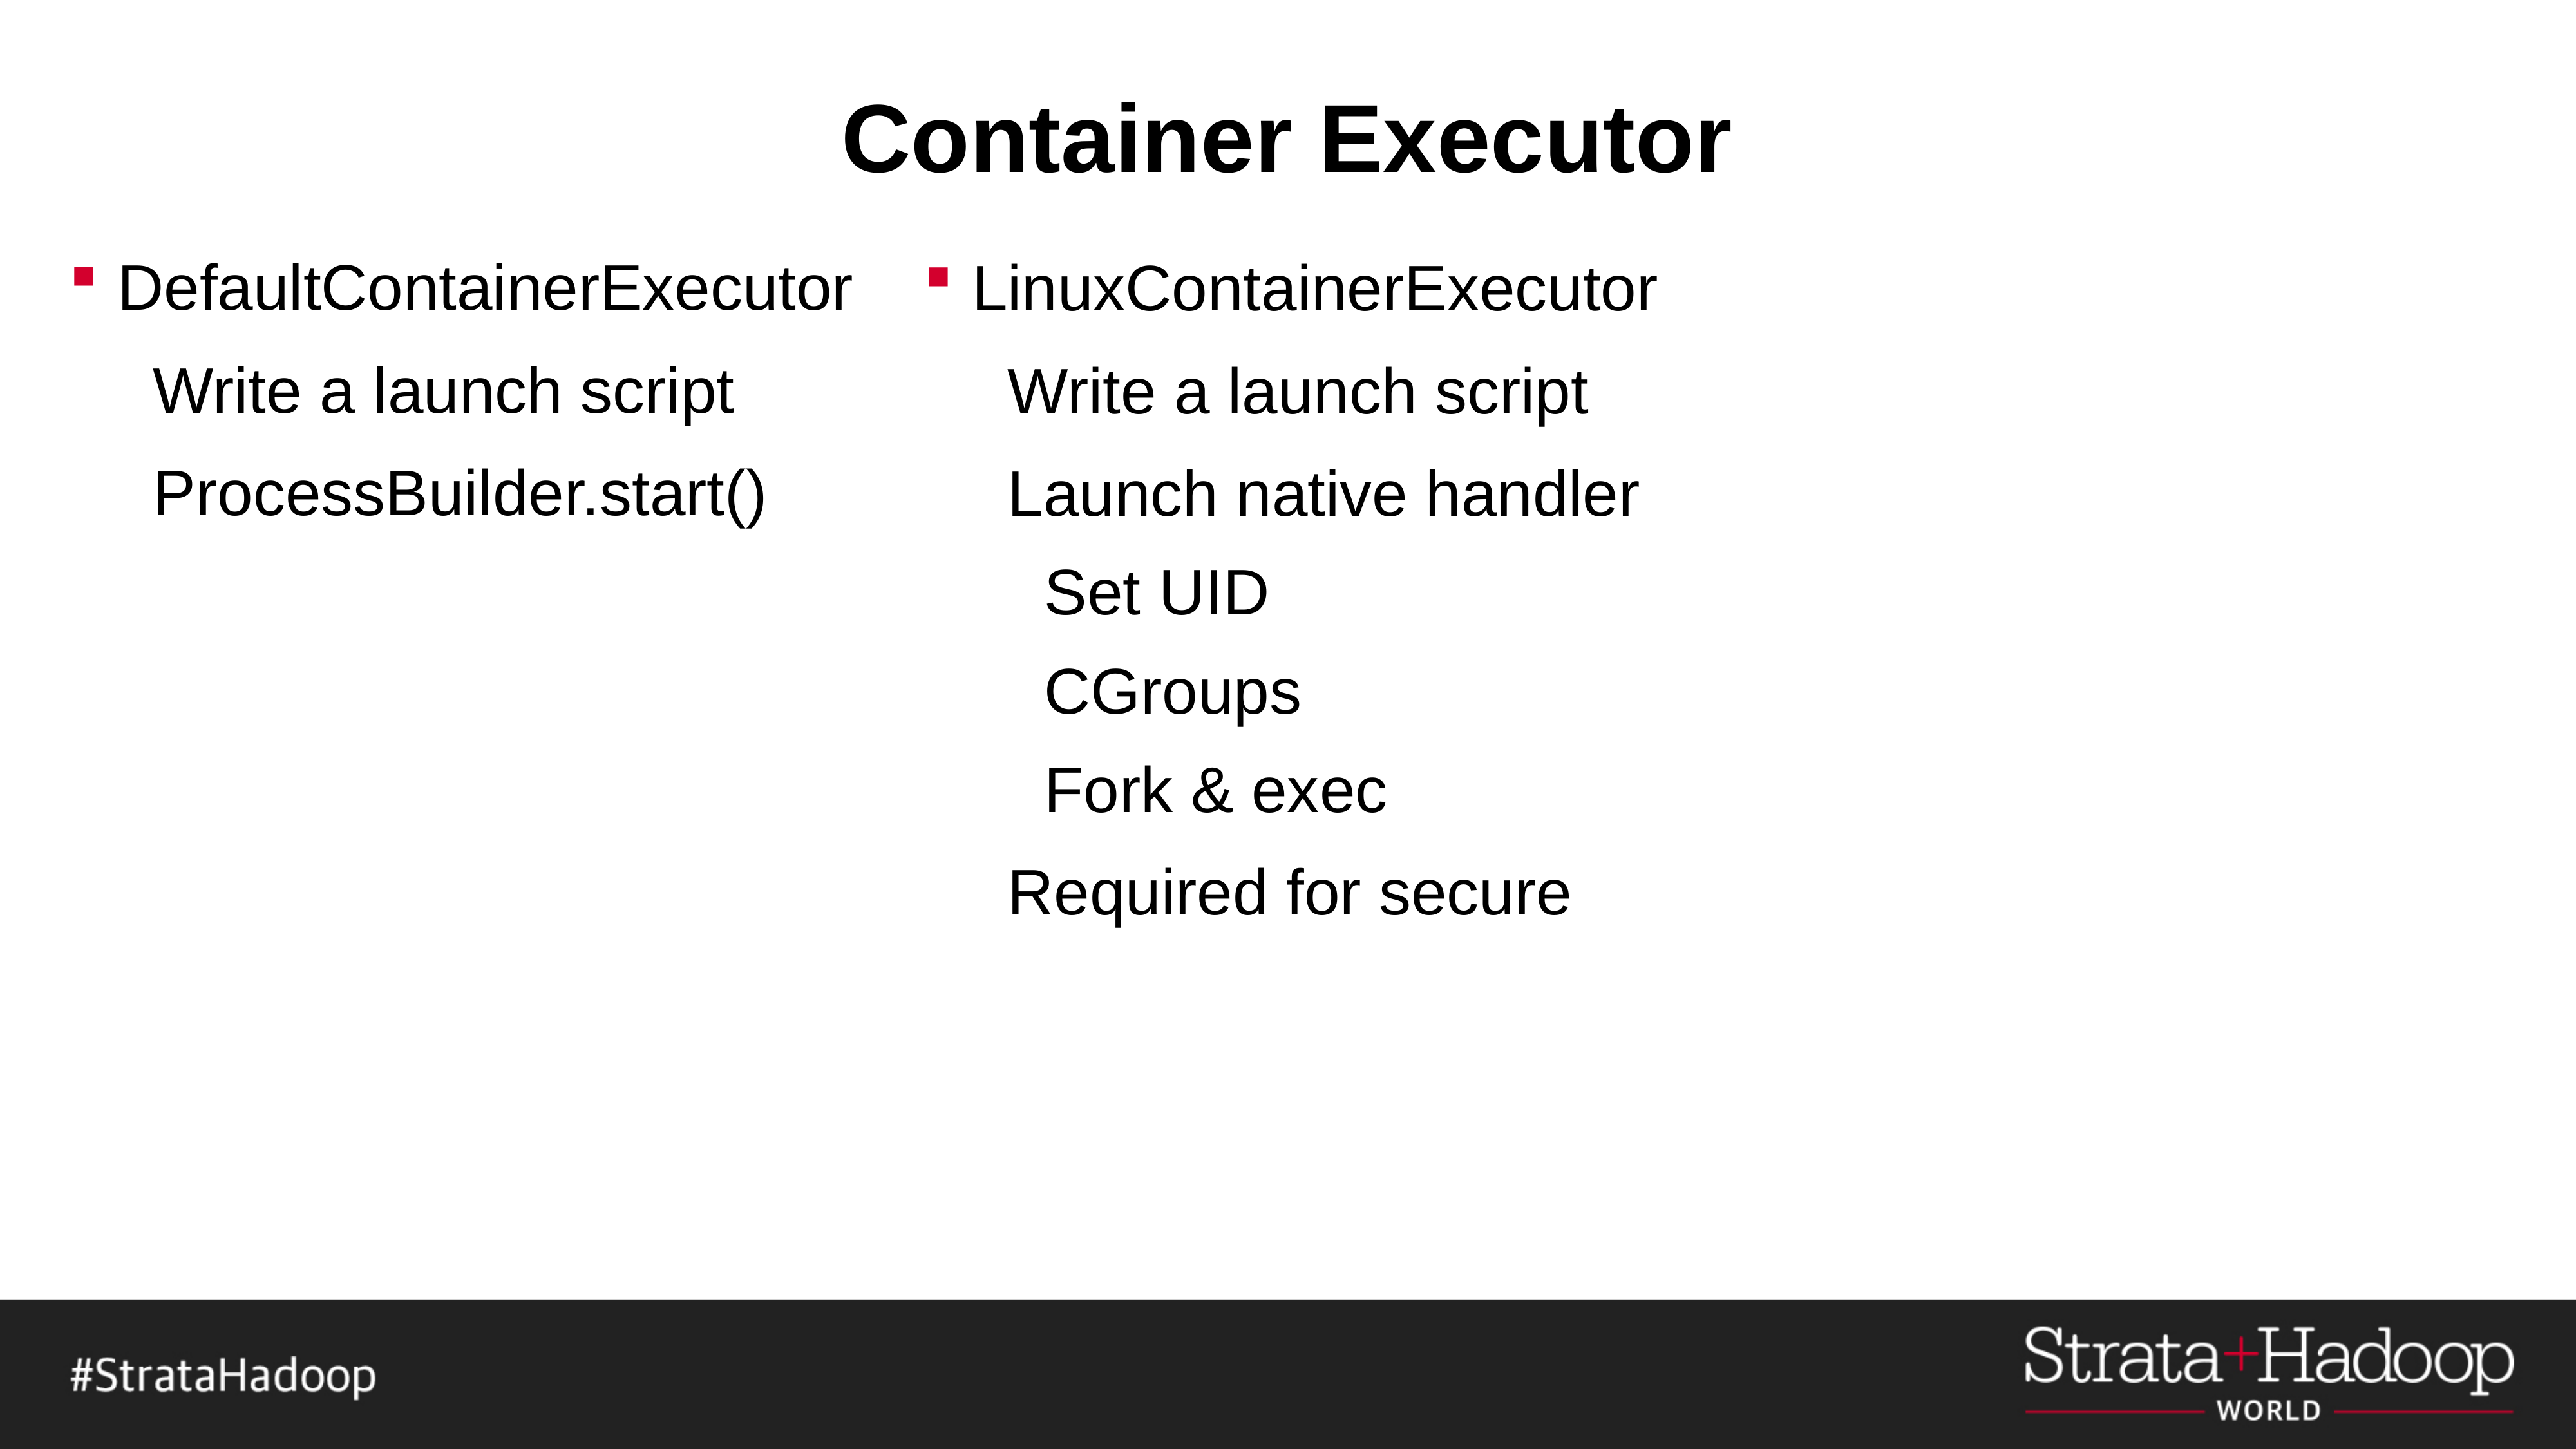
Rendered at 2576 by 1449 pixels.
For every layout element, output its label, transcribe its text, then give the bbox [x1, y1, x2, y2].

picture [0, 0, 2576, 1449]
list DefaultContainerExecutor Write a launch script ProcessBuilder.start() [65, 242, 871, 1271]
title Container Executor [65, 25, 2510, 243]
list LinuxContainerExecutor Write a launch script Launch native handler Set UID CGroups Fork & exec Required for secure [920, 242, 1725, 1271]
